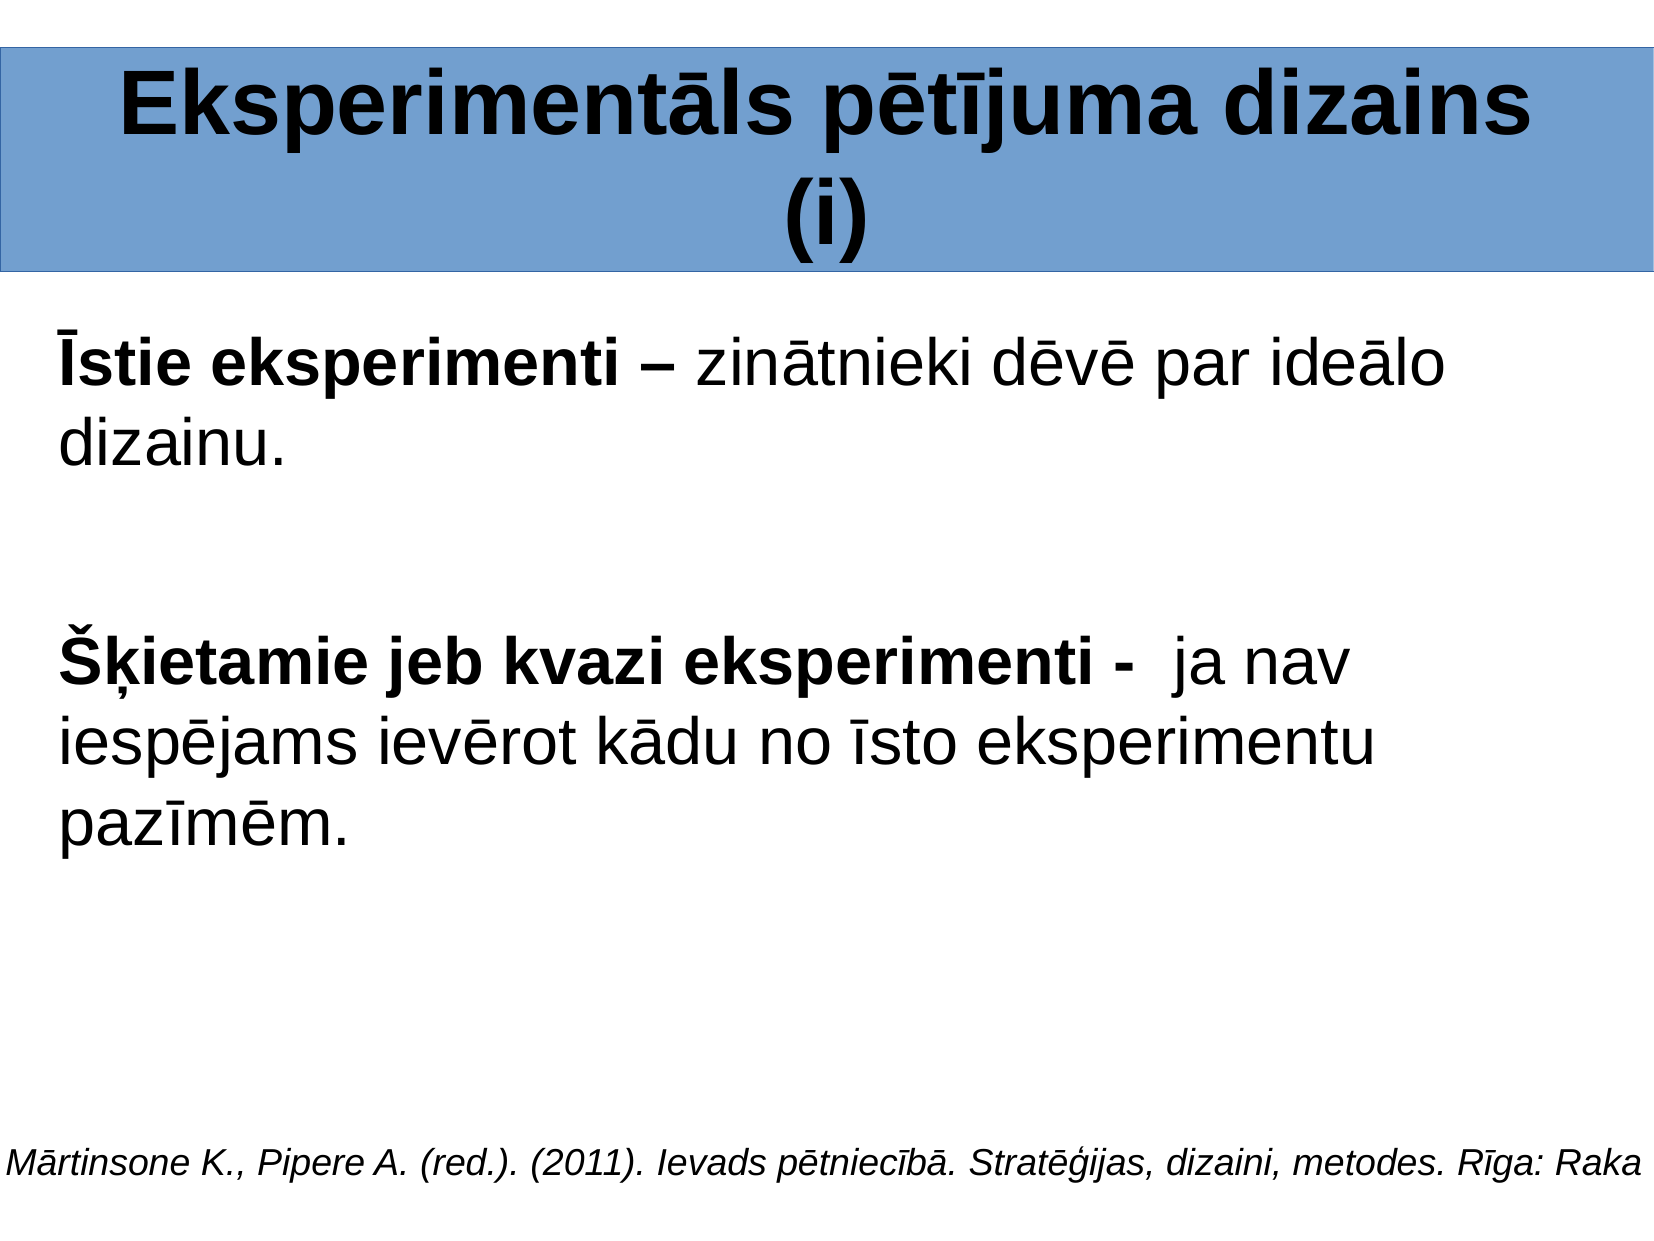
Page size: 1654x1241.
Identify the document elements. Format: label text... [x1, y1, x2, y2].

title Eksperimentāls pētījuma dizains (i) [82, 49, 1571, 257]
list Īstie eksperimenti – zinātnieki dēvē par ideālo dizainu. Šķietamie jeb kvazi eksperimenti - ja nav iespējams ievērot kādu no īsto eksperimentu pazīmēm. [59, 318, 1619, 1099]
text_box [0, 47, 1654, 272]
text_box Mārtinsone K., Pipere A. (red.). (2011). Ievads pētniecībā. Stratēģijas, dizaini, metodes. Rīga: Raka [0, 1133, 1654, 1191]
